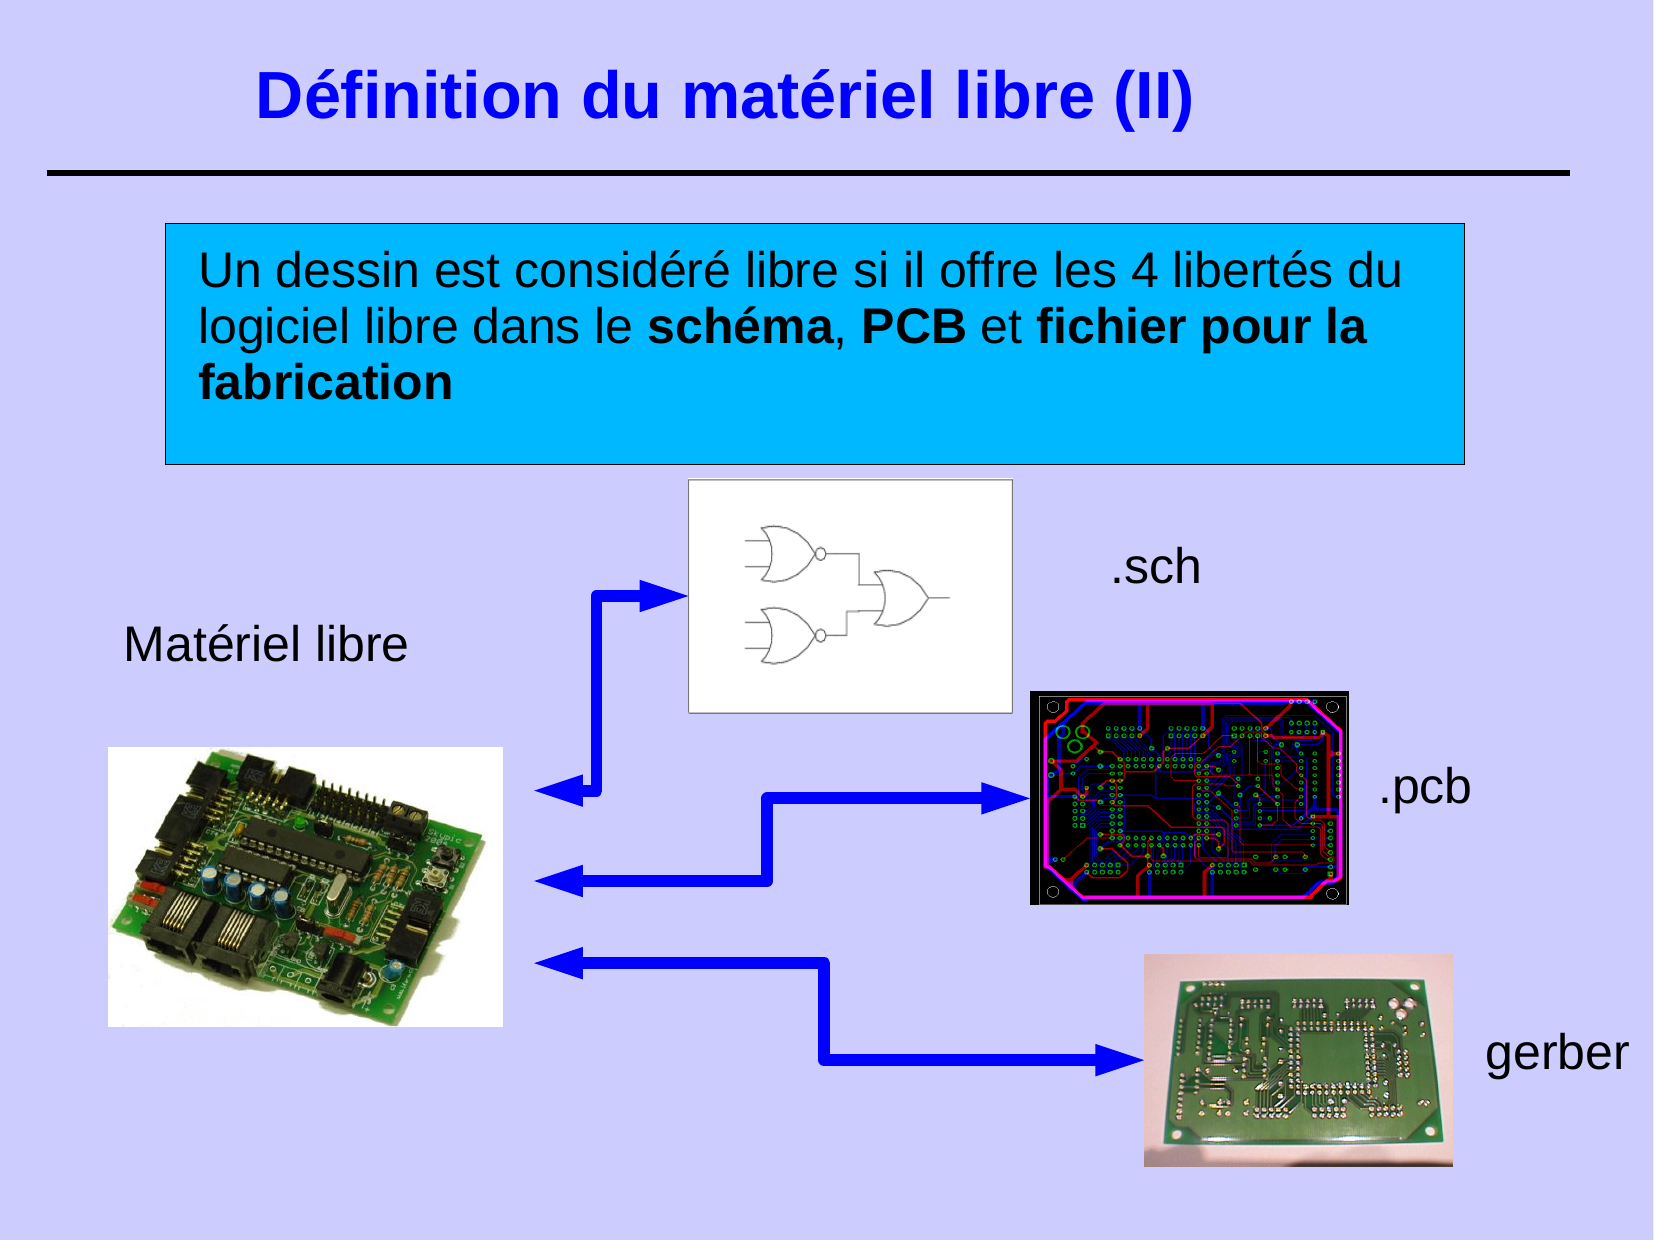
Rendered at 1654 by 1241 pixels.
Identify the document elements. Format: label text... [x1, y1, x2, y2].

text_box .sch [1110, 538, 1210, 598]
text_box .pcb [1378, 757, 1484, 817]
title Définition du matériel libre (II) [88, 0, 1364, 178]
picture [108, 747, 503, 1027]
text_box Matériel libre [123, 615, 449, 675]
text_box Un dessin est considéré libre si il offre les 4 libertés du logiciel libre dans le schéma, PCB et fichier pour la fabrication [198, 242, 1496, 501]
text_box gerber [1485, 1023, 1649, 1083]
text_box [165, 223, 1465, 465]
picture [1030, 691, 1349, 905]
picture [1144, 954, 1453, 1167]
picture [688, 501, 1013, 714]
